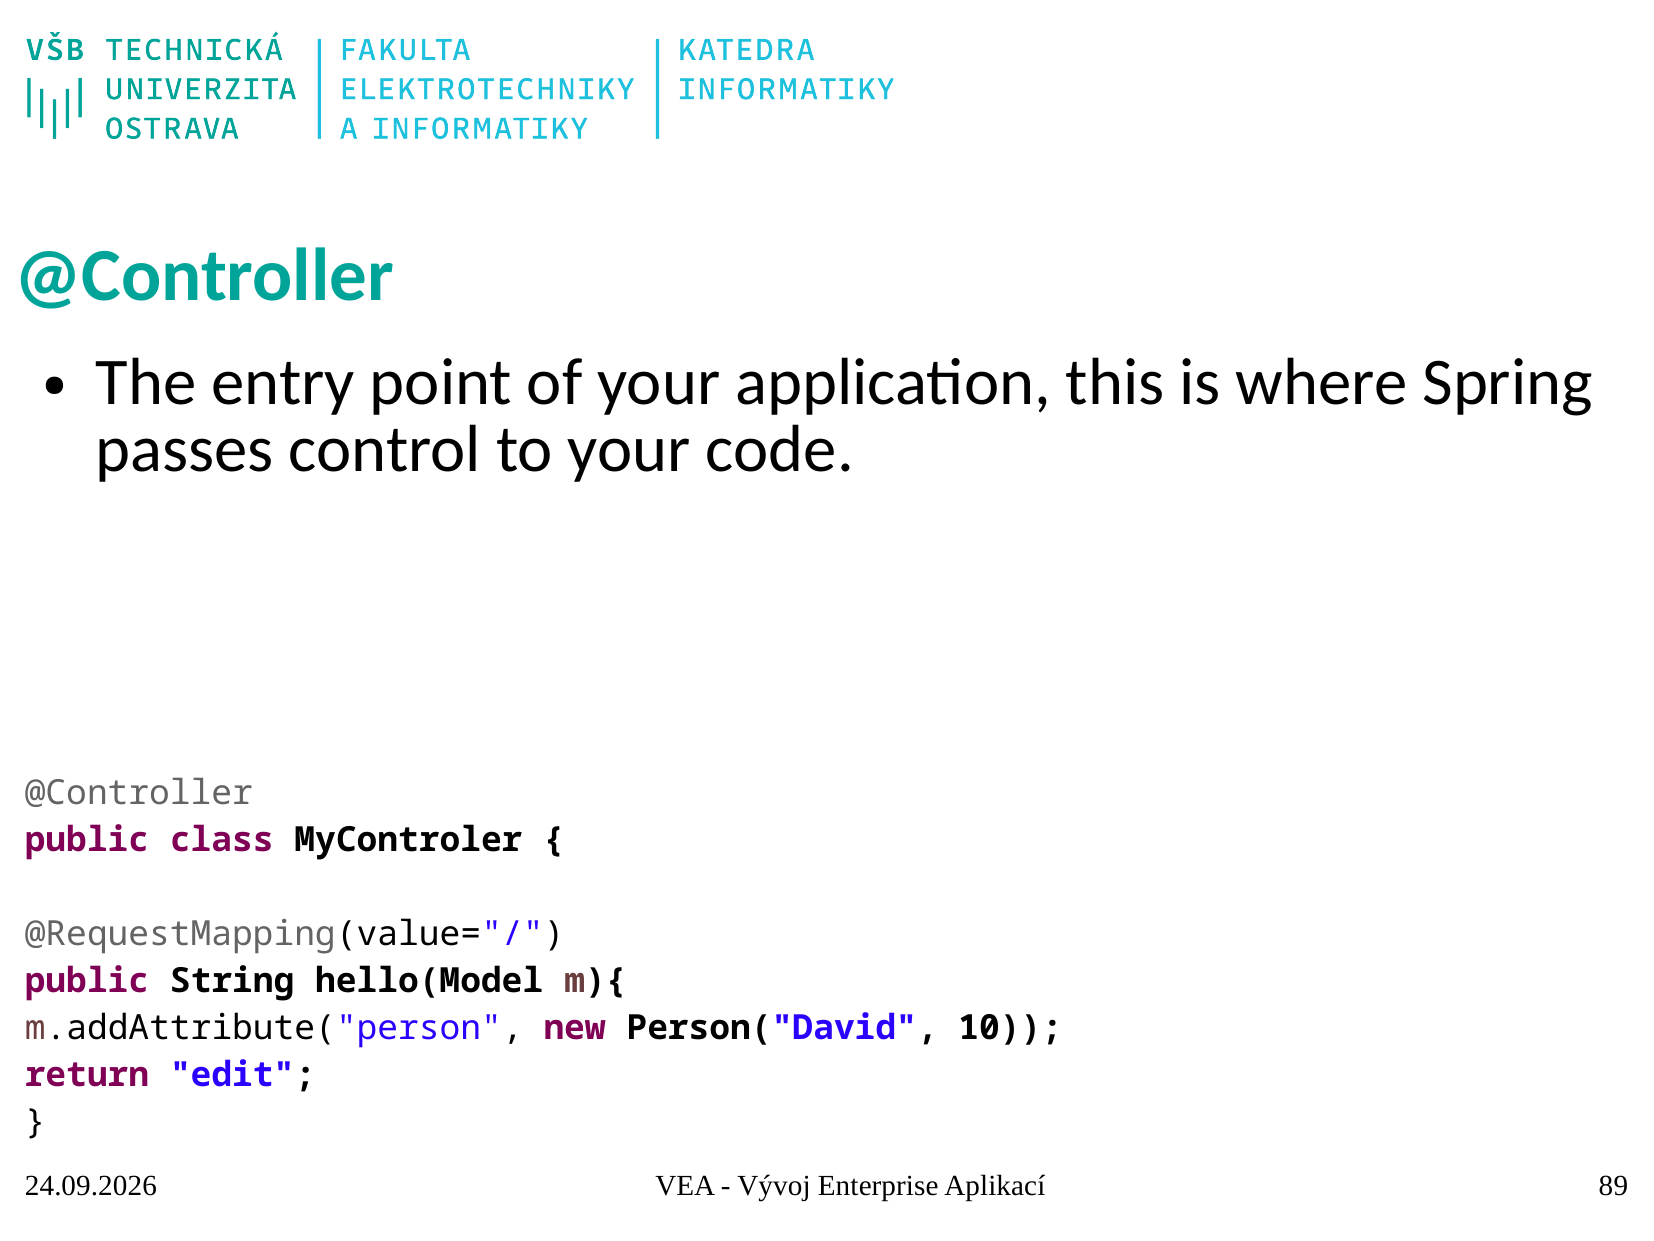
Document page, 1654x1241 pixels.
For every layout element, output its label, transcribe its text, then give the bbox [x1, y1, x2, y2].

picture [26, 31, 894, 139]
list The entry point of your application, this is where Spring passes control to your code. [24, 354, 1629, 732]
list @Controller public class MyControler { @RequestMapping(value="/") public String hello(Model m){ m.addAttribute("person", new Person("David", 10)); return "edit"; } [24, 767, 1629, 1146]
title @Controller [14, 165, 1619, 319]
